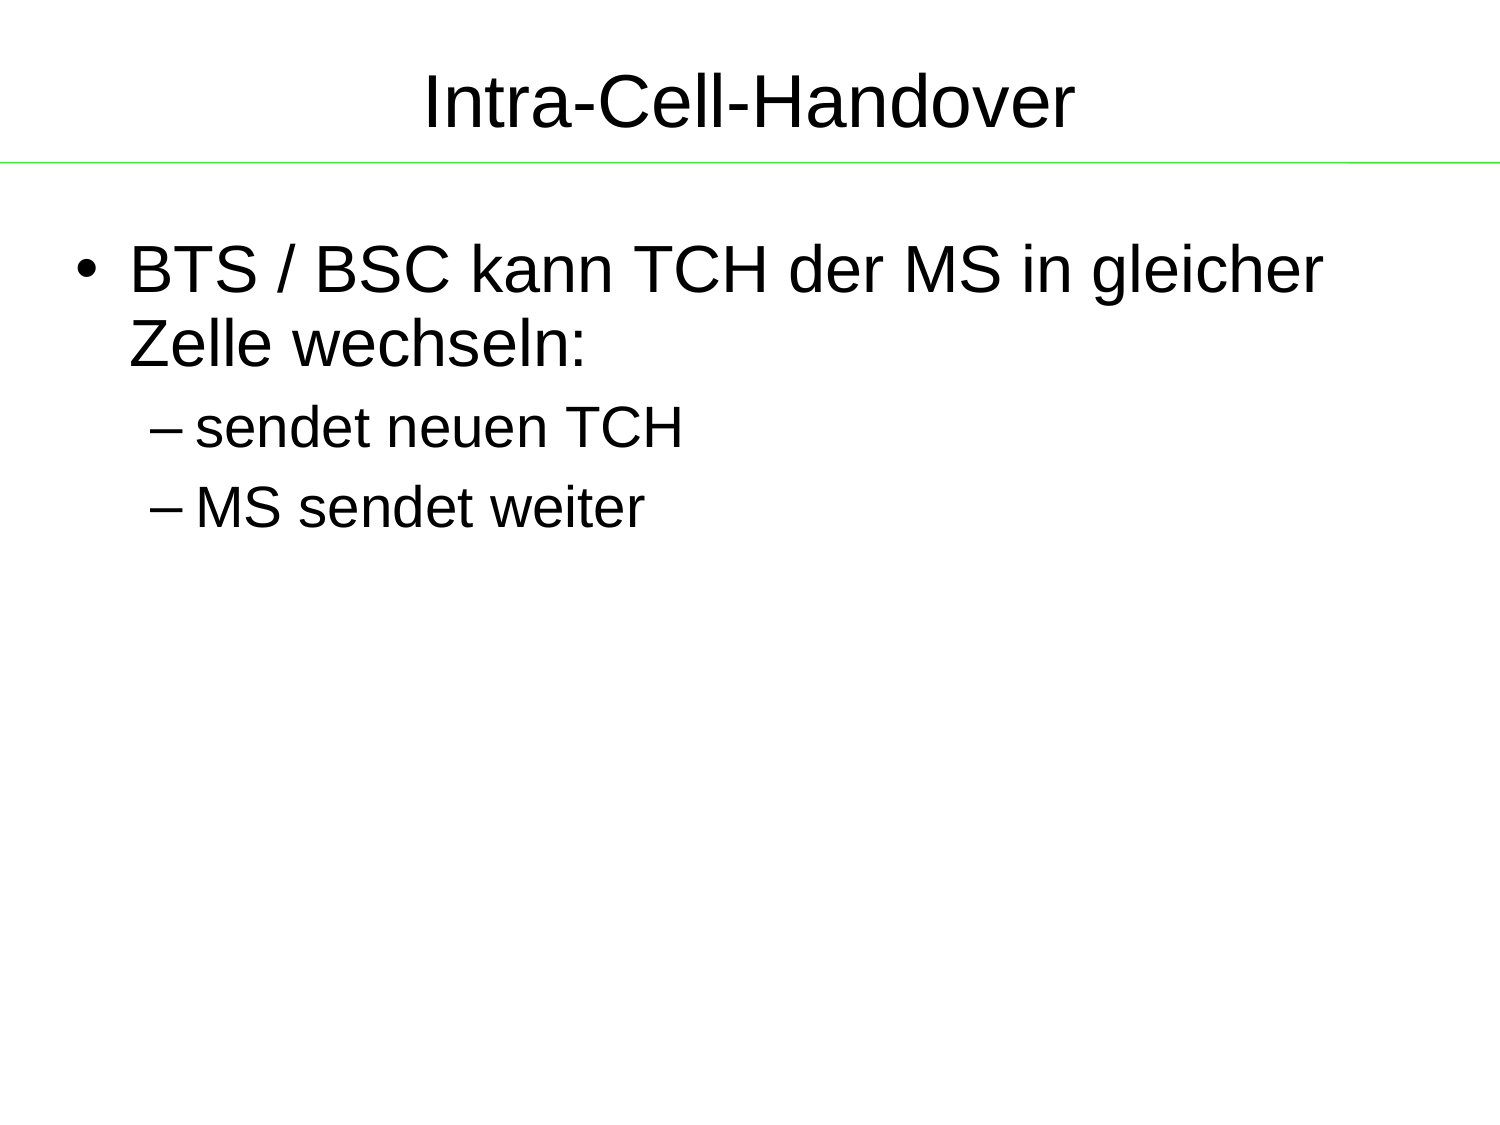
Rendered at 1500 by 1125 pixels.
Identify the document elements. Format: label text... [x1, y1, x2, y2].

list BTS / BSC kann TCH der MS in gleicher Zelle wechseln: sendet neuen TCH MS sendet weiter [75, 232, 1426, 986]
title Intra-Cell-Handover [75, 57, 1426, 148]
